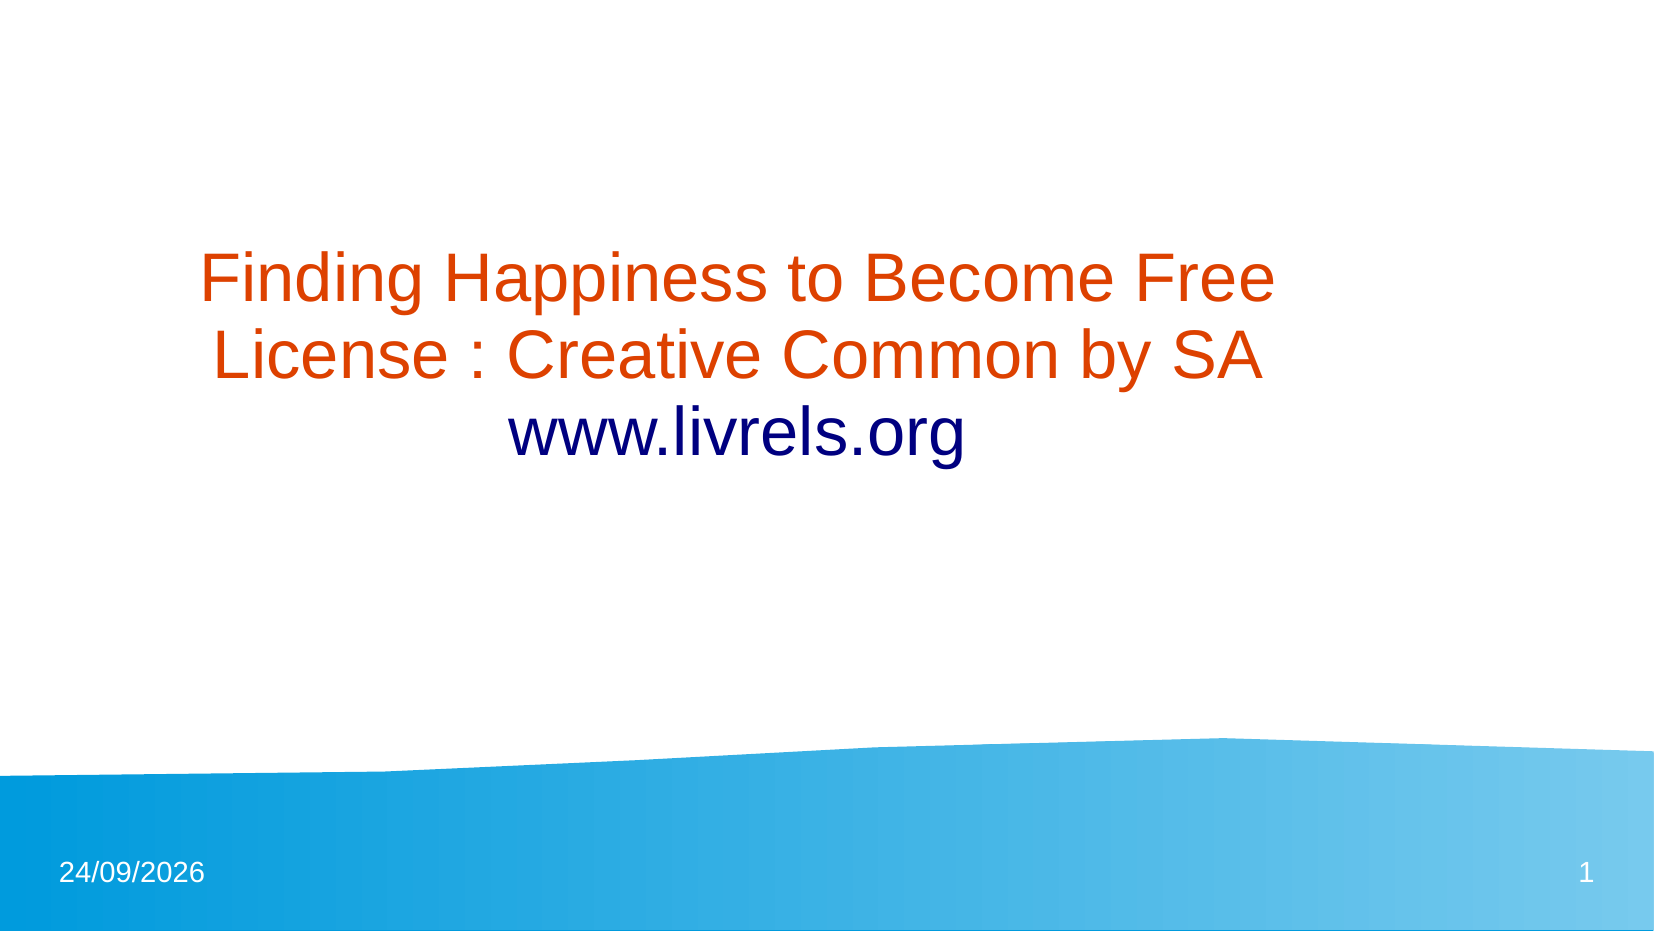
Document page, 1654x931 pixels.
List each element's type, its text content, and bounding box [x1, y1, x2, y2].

title Finding Happiness to Become Free License : Creative Common by SA www.livrels.org [0, 239, 1477, 470]
